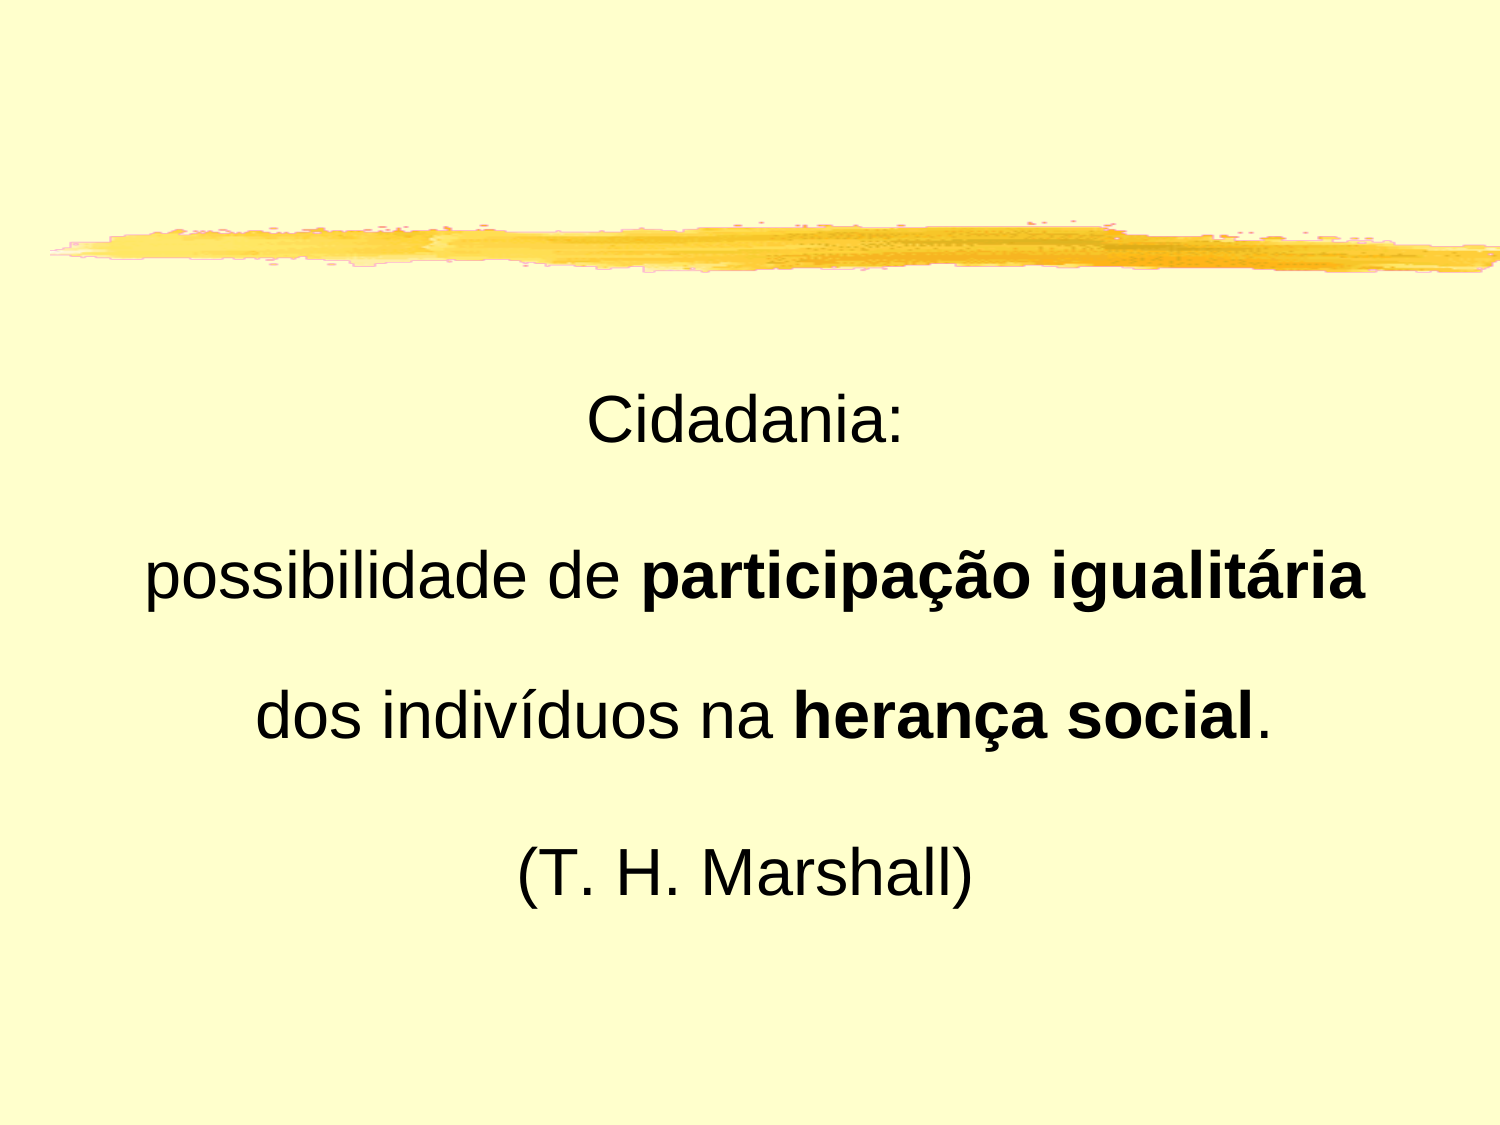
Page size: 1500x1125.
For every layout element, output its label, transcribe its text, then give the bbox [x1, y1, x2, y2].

list Cidadania: possibilidade de participação igualitária dos indivíduos na herança social. (T. H. Marshall) [74, 309, 1417, 1058]
picture [50, 215, 1500, 284]
